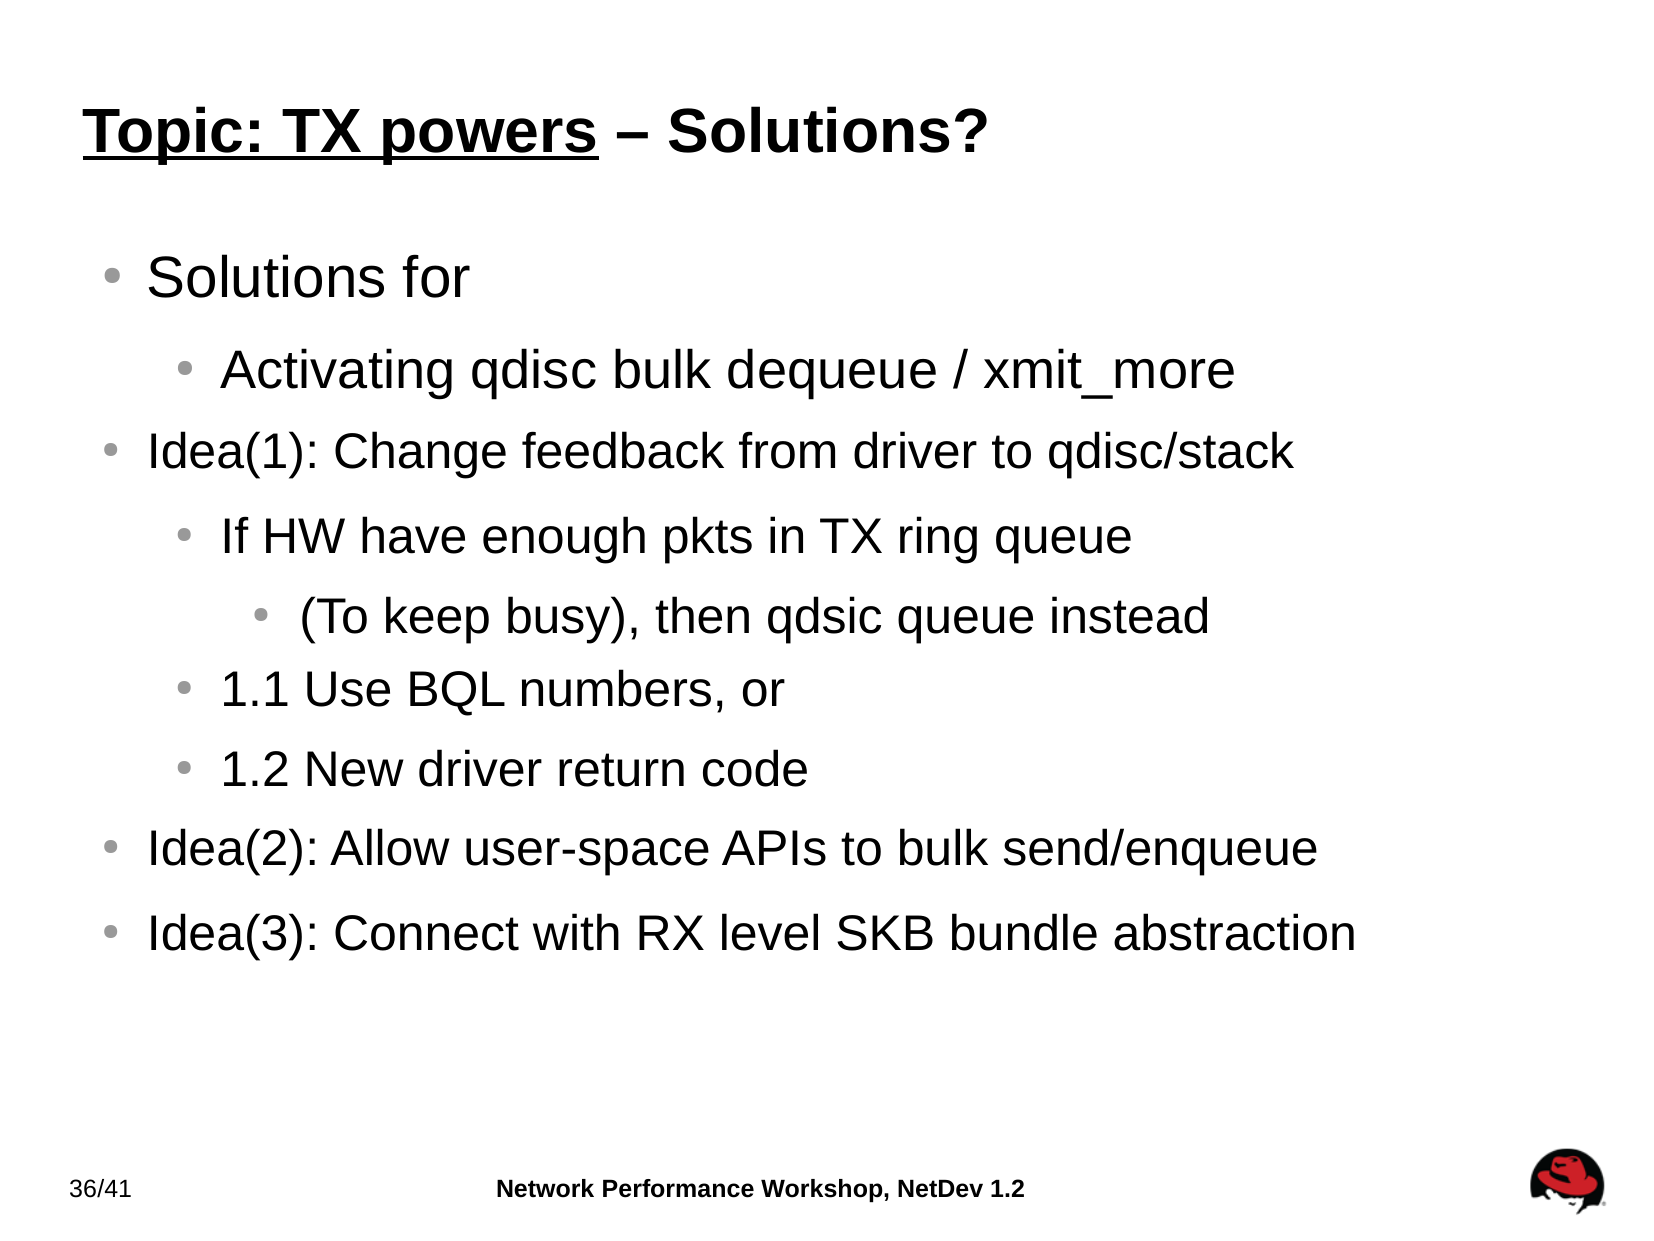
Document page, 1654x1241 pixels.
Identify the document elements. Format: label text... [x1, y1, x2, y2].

title Topic: TX powers – Solutions? [82, 37, 1571, 226]
picture [1529, 1146, 1612, 1224]
list Solutions for Activating qdisc bulk dequeue / xmit_more Idea(1): Change feedback from driver to qdisc/stack If HW have enough pkts in TX ring queue (To keep busy), then qdsic queue instead 1.1 Use BQL numbers, or 1.2 New driver return code Idea(2): Allow user-space APIs to bulk send/enqueue Idea(3): Connect with RX level SKB bundle abstraction [86, 244, 1575, 1039]
